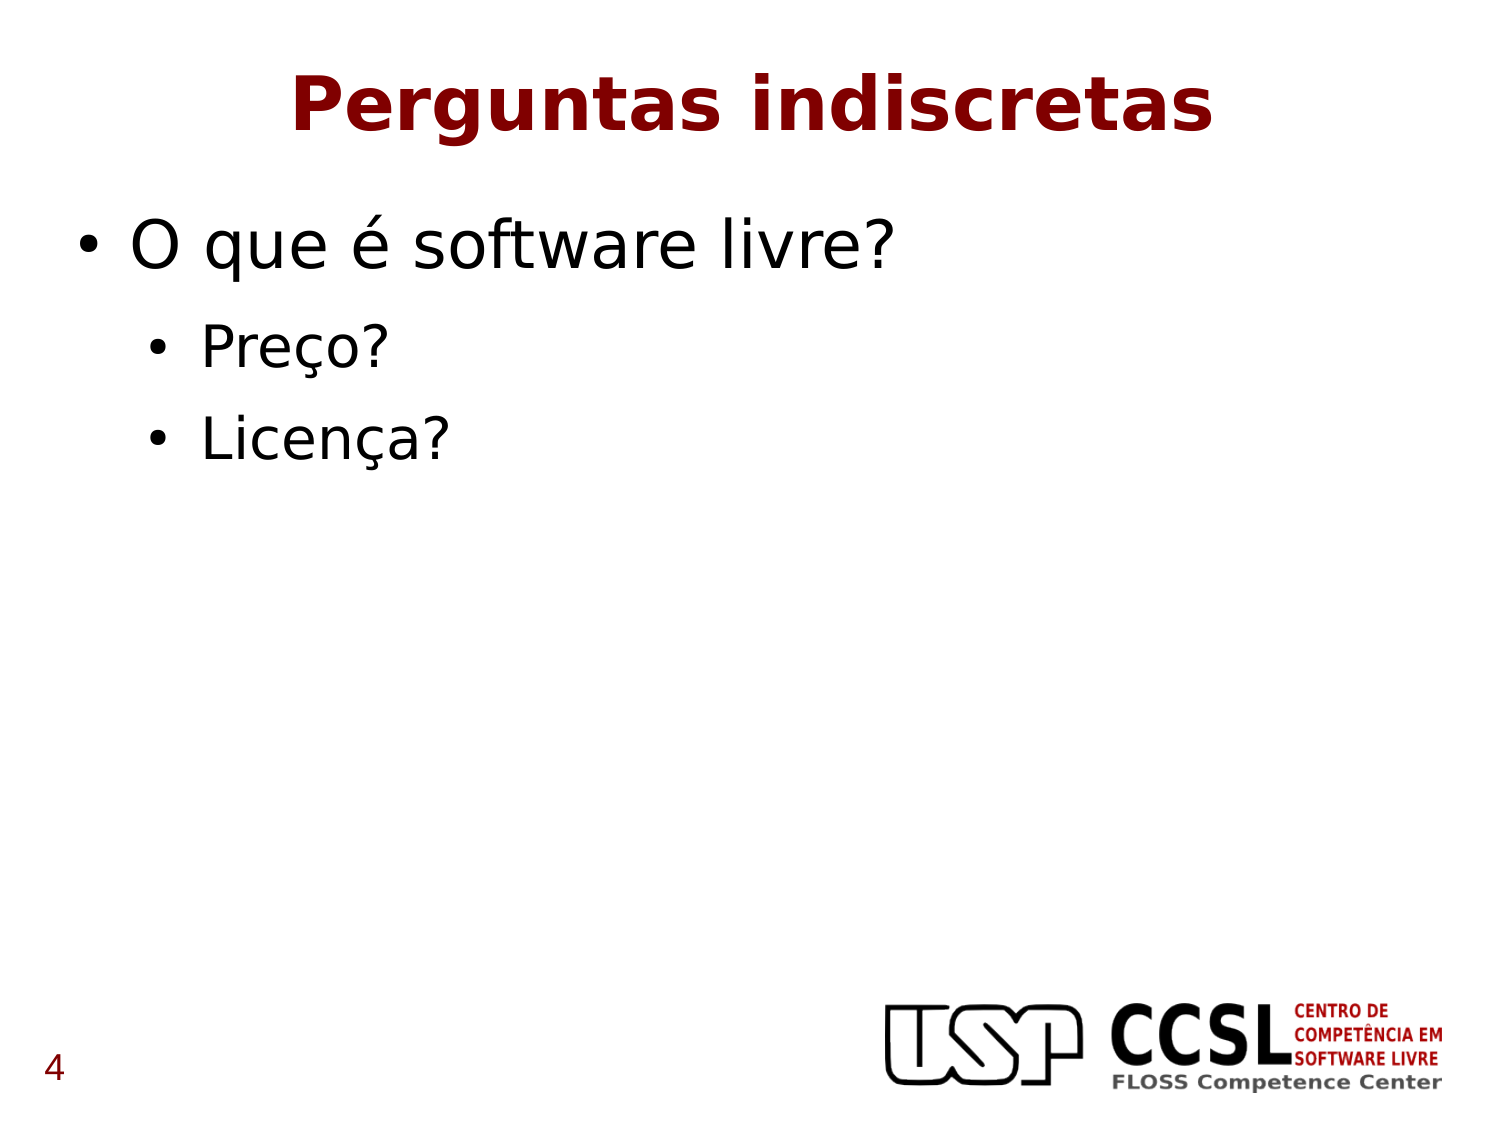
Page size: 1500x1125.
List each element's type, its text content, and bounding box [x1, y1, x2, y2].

list O que é software livre? Preço? Licença? [59, 206, 1447, 950]
picture [885, 1003, 1442, 1093]
title Perguntas indiscretas [59, 29, 1447, 180]
